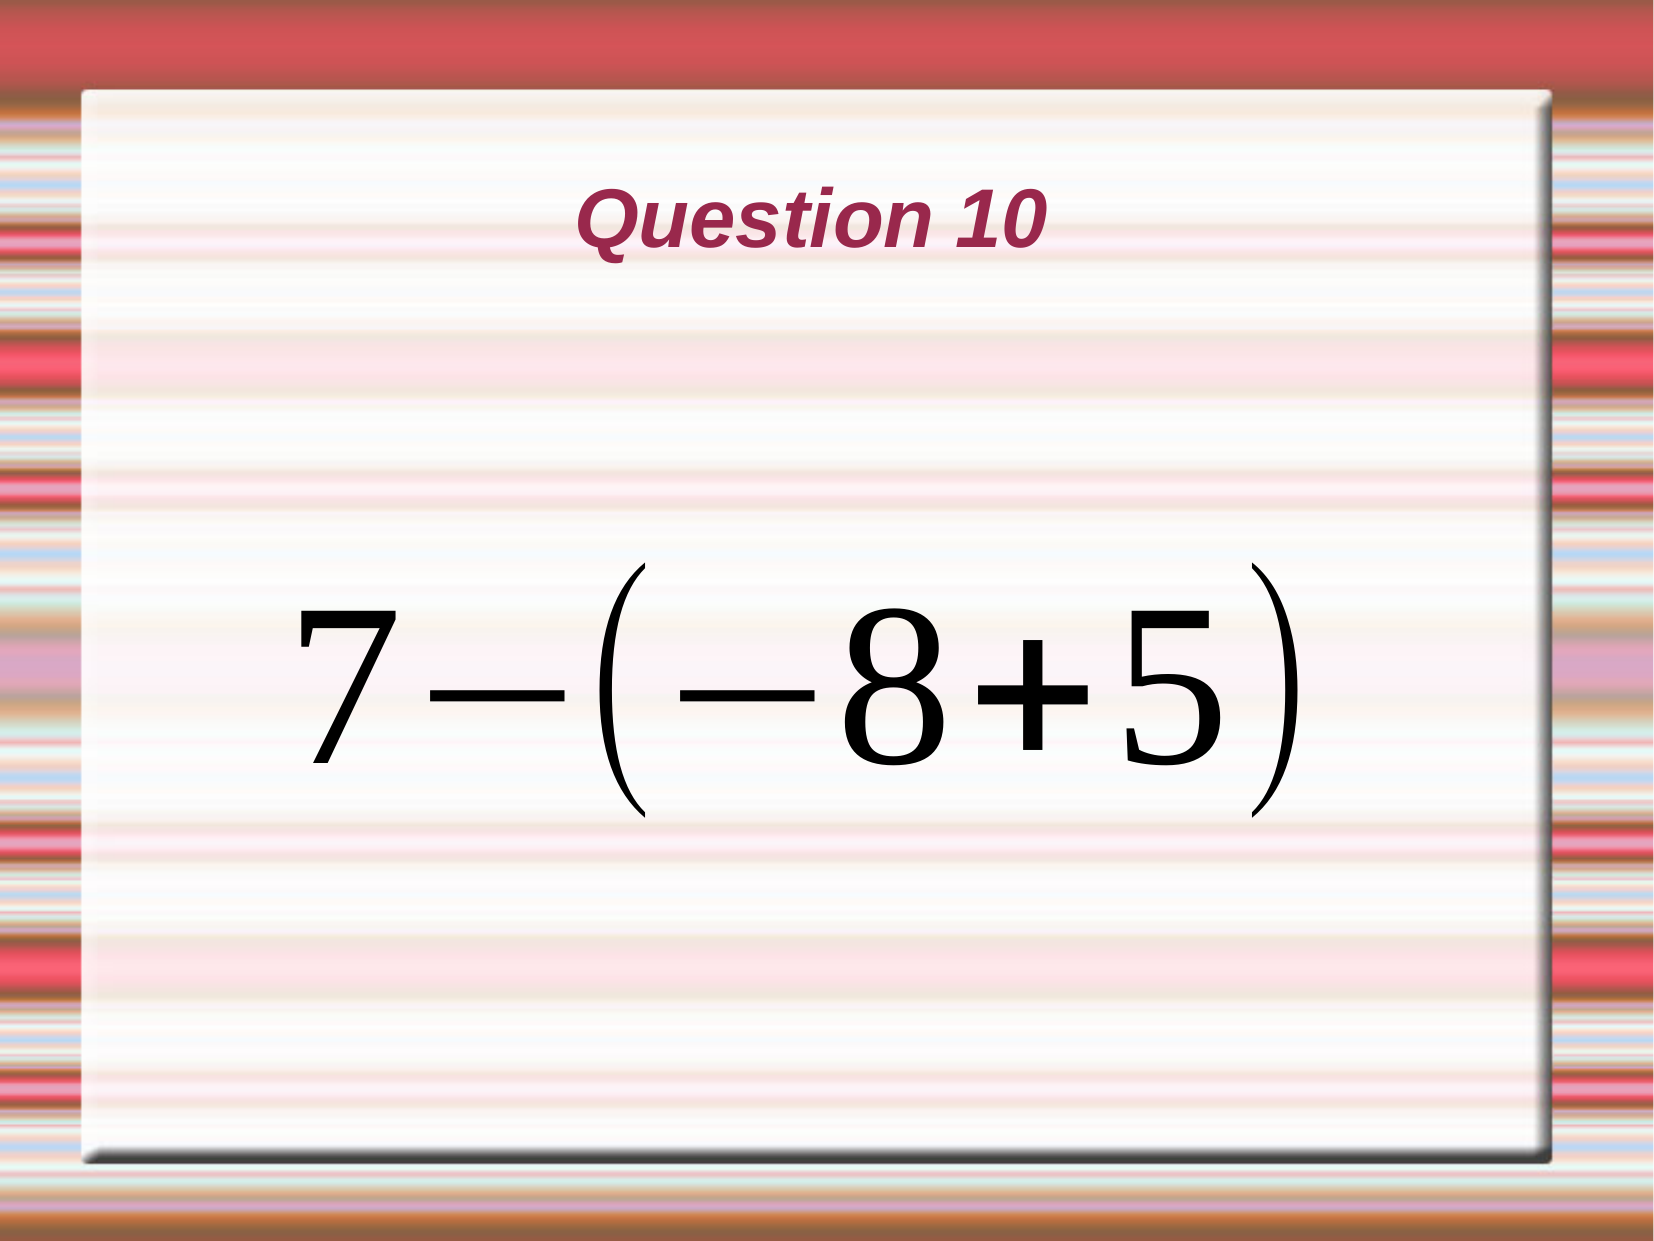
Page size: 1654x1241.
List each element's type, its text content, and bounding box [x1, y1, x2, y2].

chart [278, 551, 1323, 830]
title Question 10 [88, 114, 1534, 322]
picture [0, 0, 1654, 1241]
